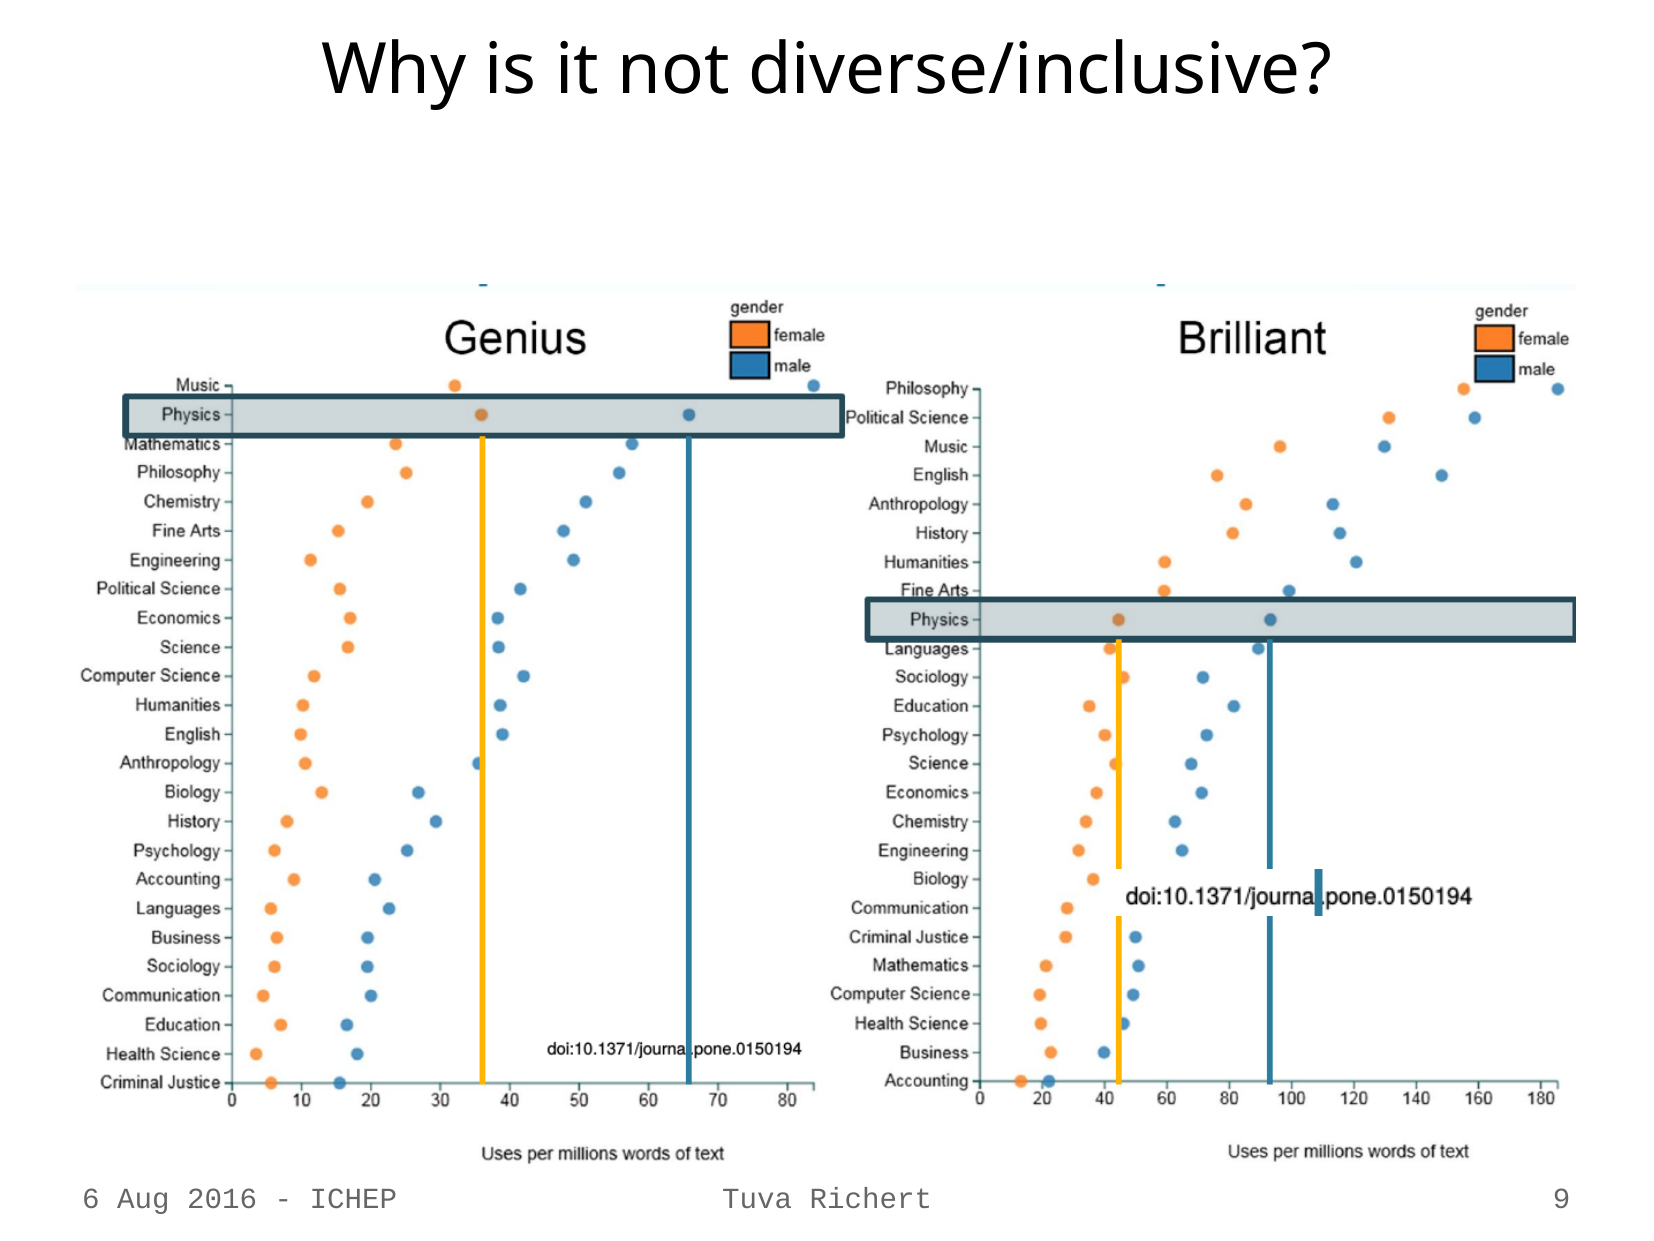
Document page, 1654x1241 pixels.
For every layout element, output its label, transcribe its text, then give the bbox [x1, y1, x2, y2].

title Why is it not diverse/inclusive? [0, 0, 1654, 133]
picture [75, 284, 1576, 1171]
